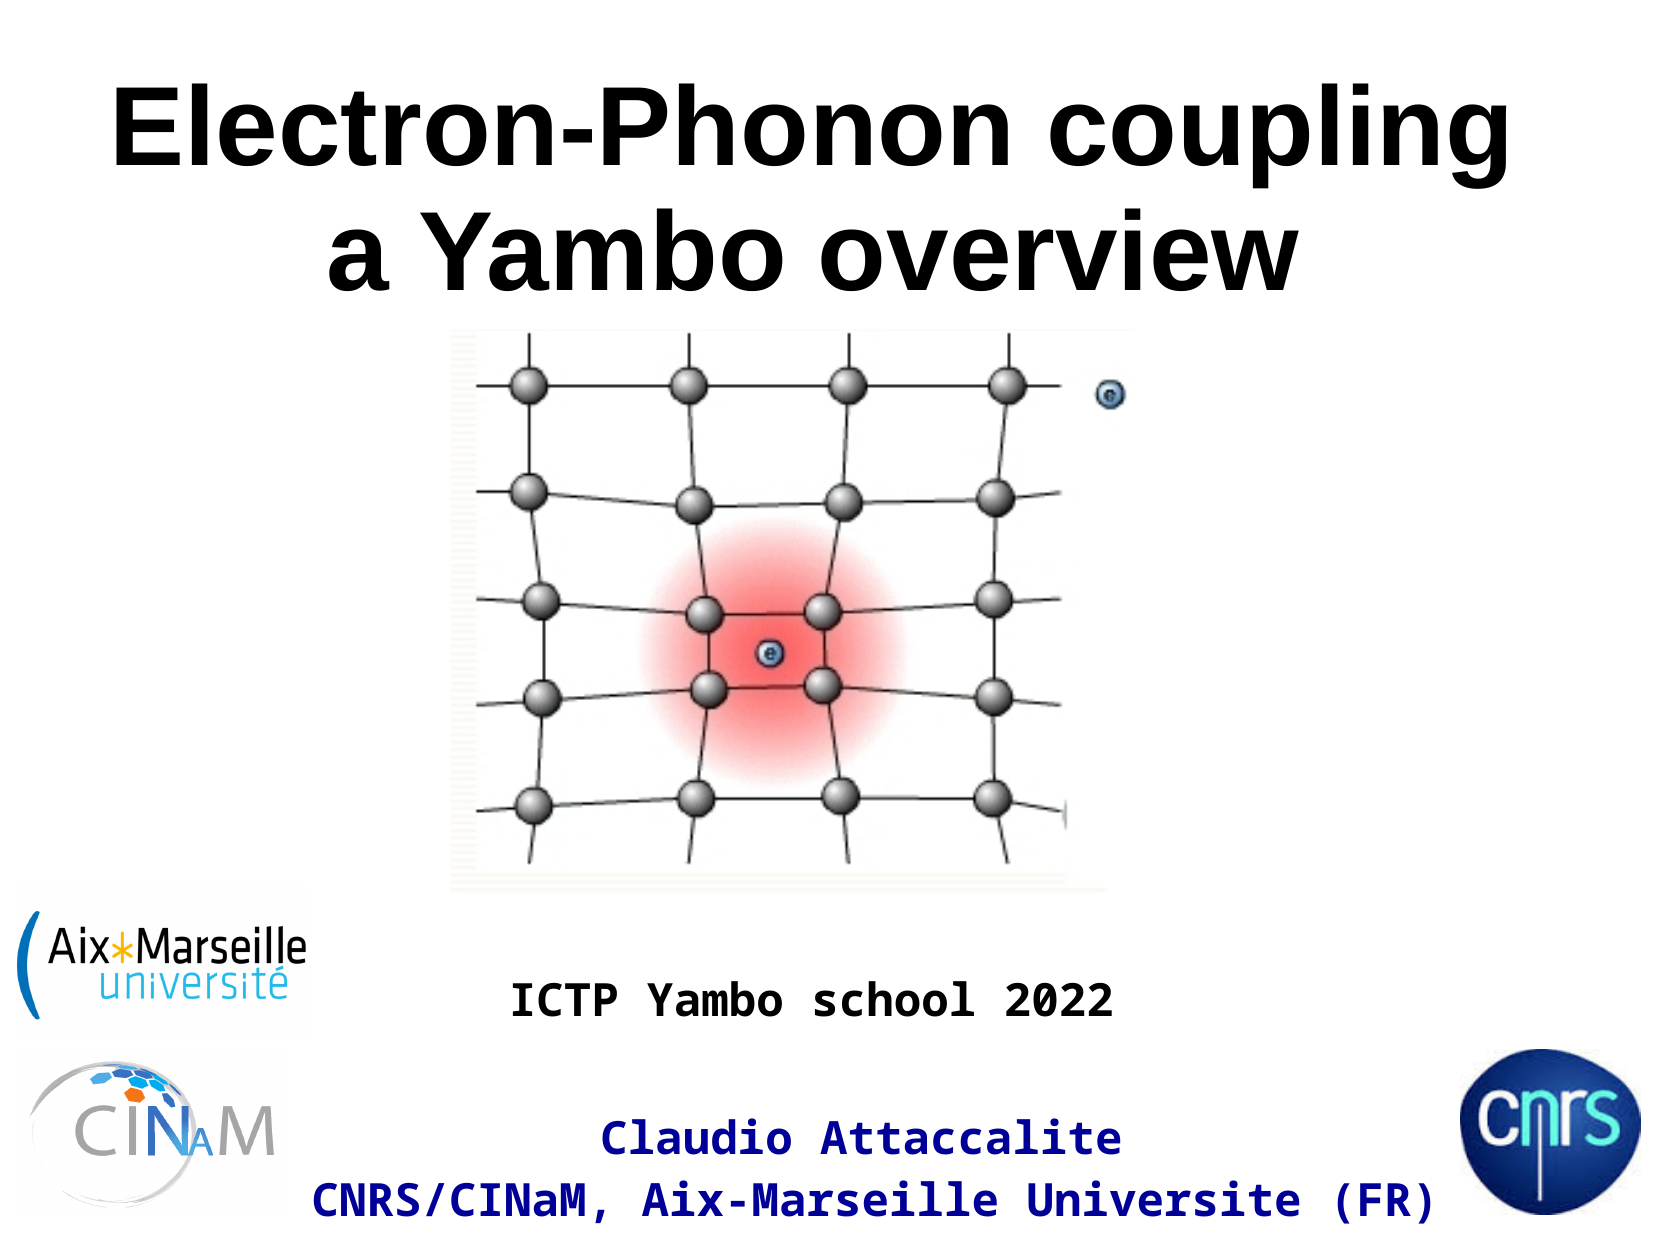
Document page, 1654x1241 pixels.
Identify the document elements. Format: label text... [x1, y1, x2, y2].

picture [18, 1048, 289, 1214]
text_box Electron-Phonon coupling a Yambo overview [3, 56, 1654, 382]
picture [15, 884, 307, 1039]
picture [1460, 1049, 1641, 1215]
text_box Claudio Attaccalite CNRS/CINaM, Aix-Marseille Universite (FR) [290, 1097, 1461, 1240]
text_box ICTP Yambo school 2022 [332, 960, 1291, 1036]
picture [450, 329, 1134, 894]
